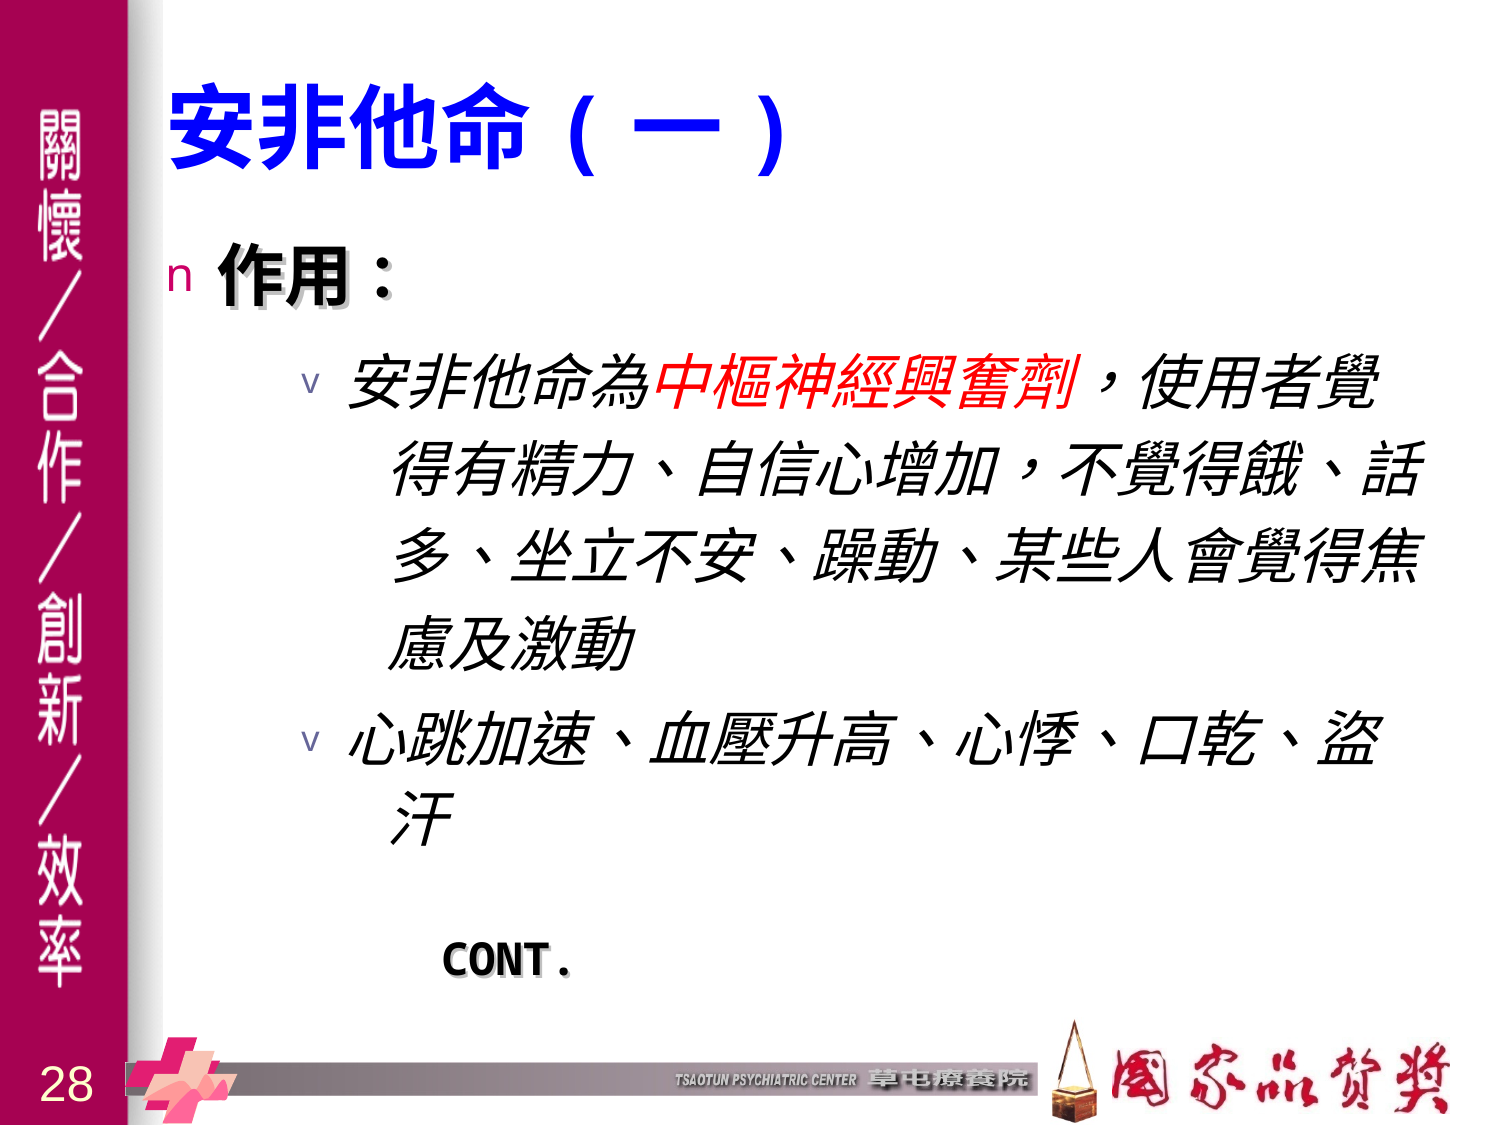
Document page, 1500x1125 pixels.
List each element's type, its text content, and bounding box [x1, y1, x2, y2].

title 安非他命(一) [150, 62, 1469, 188]
text_box [23, 1043, 337, 1119]
list 作用： 安非他命為中樞神經興奮劑，使用者覺得有精力、自信心增加，不覺得餓、話多、坐立不安、躁動、某些人會覺得焦慮及激動 心跳加速、血壓升高、心悸、口乾、盜汗 CONT. [150, 224, 1438, 994]
